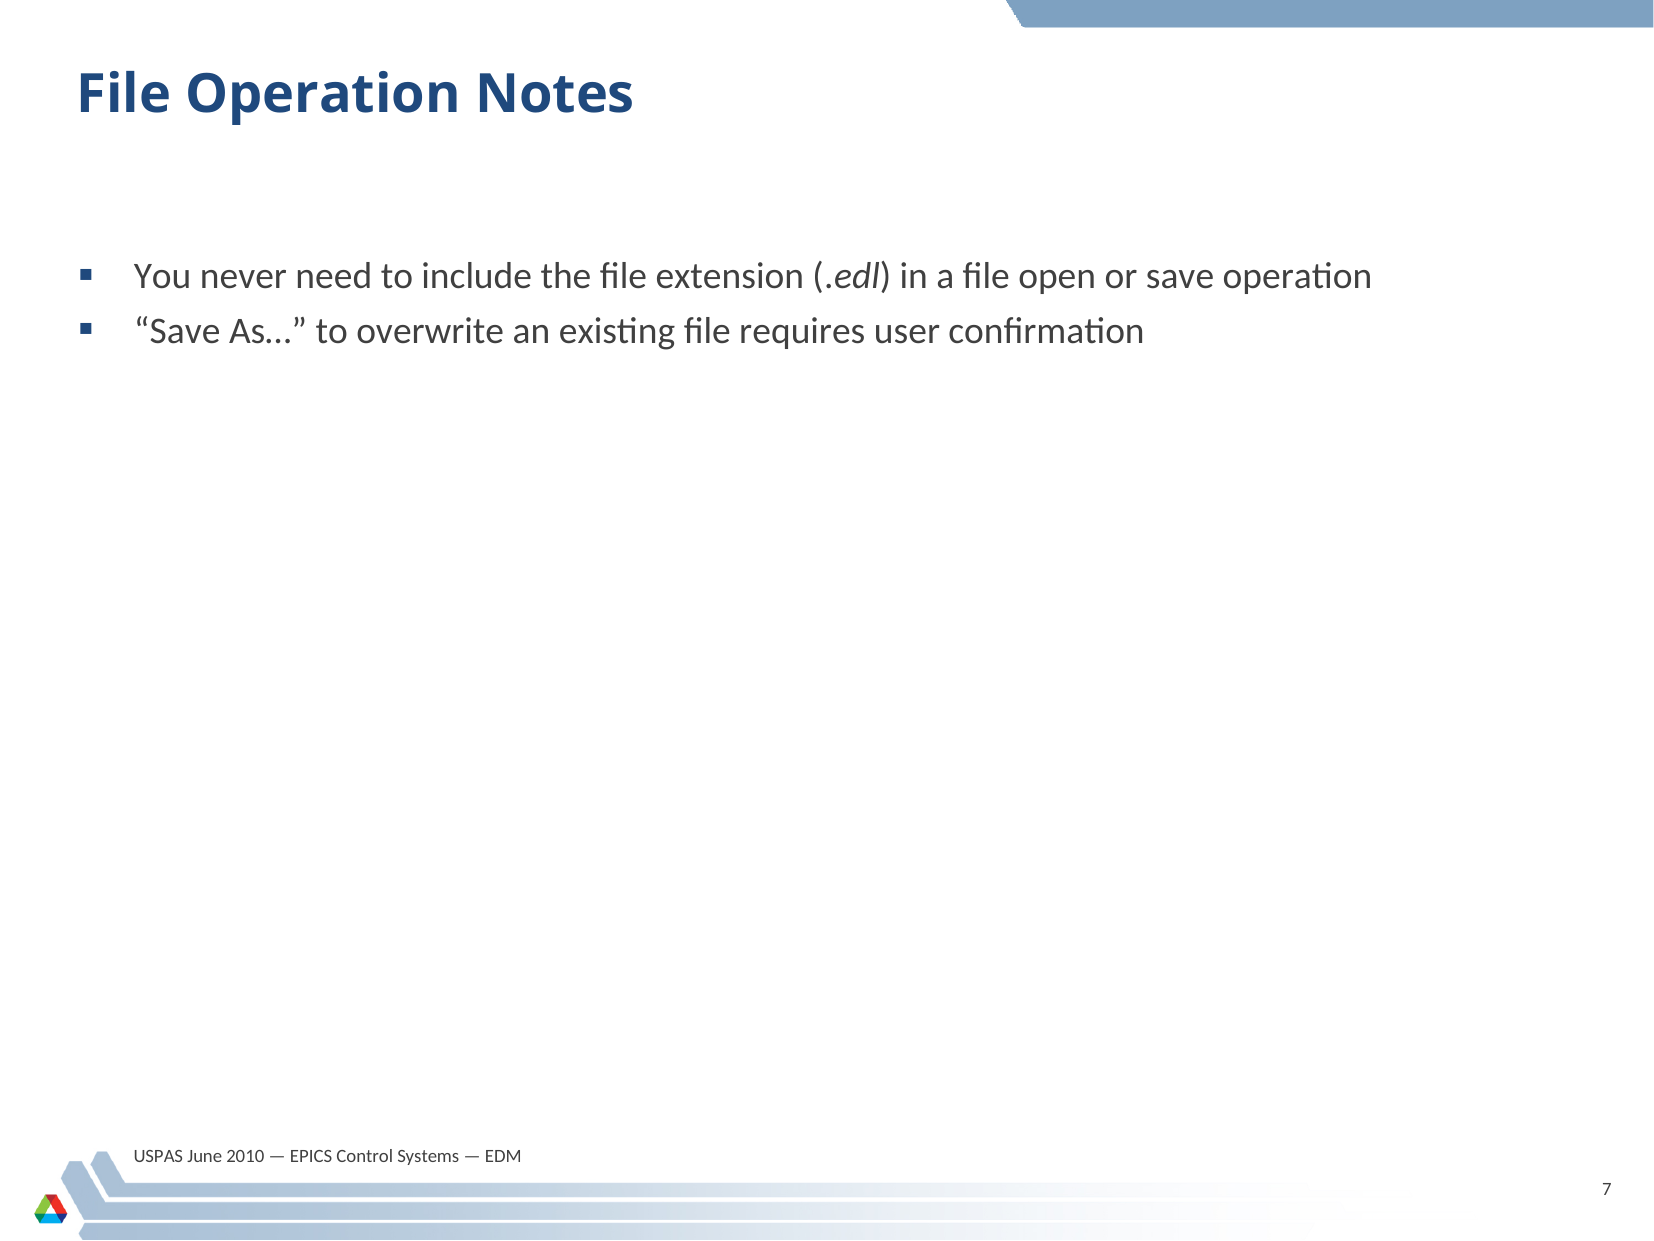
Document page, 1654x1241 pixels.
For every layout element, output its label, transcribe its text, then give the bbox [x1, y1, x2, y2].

picture [0, 0, 1654, 29]
list You never need to include the file extension (.edl) in a file open or save operation “Save As…” to overwrite an existing file requires user confirmation [62, 253, 1498, 816]
picture [0, 1143, 1654, 1240]
title File Operation Notes [61, 39, 1500, 143]
